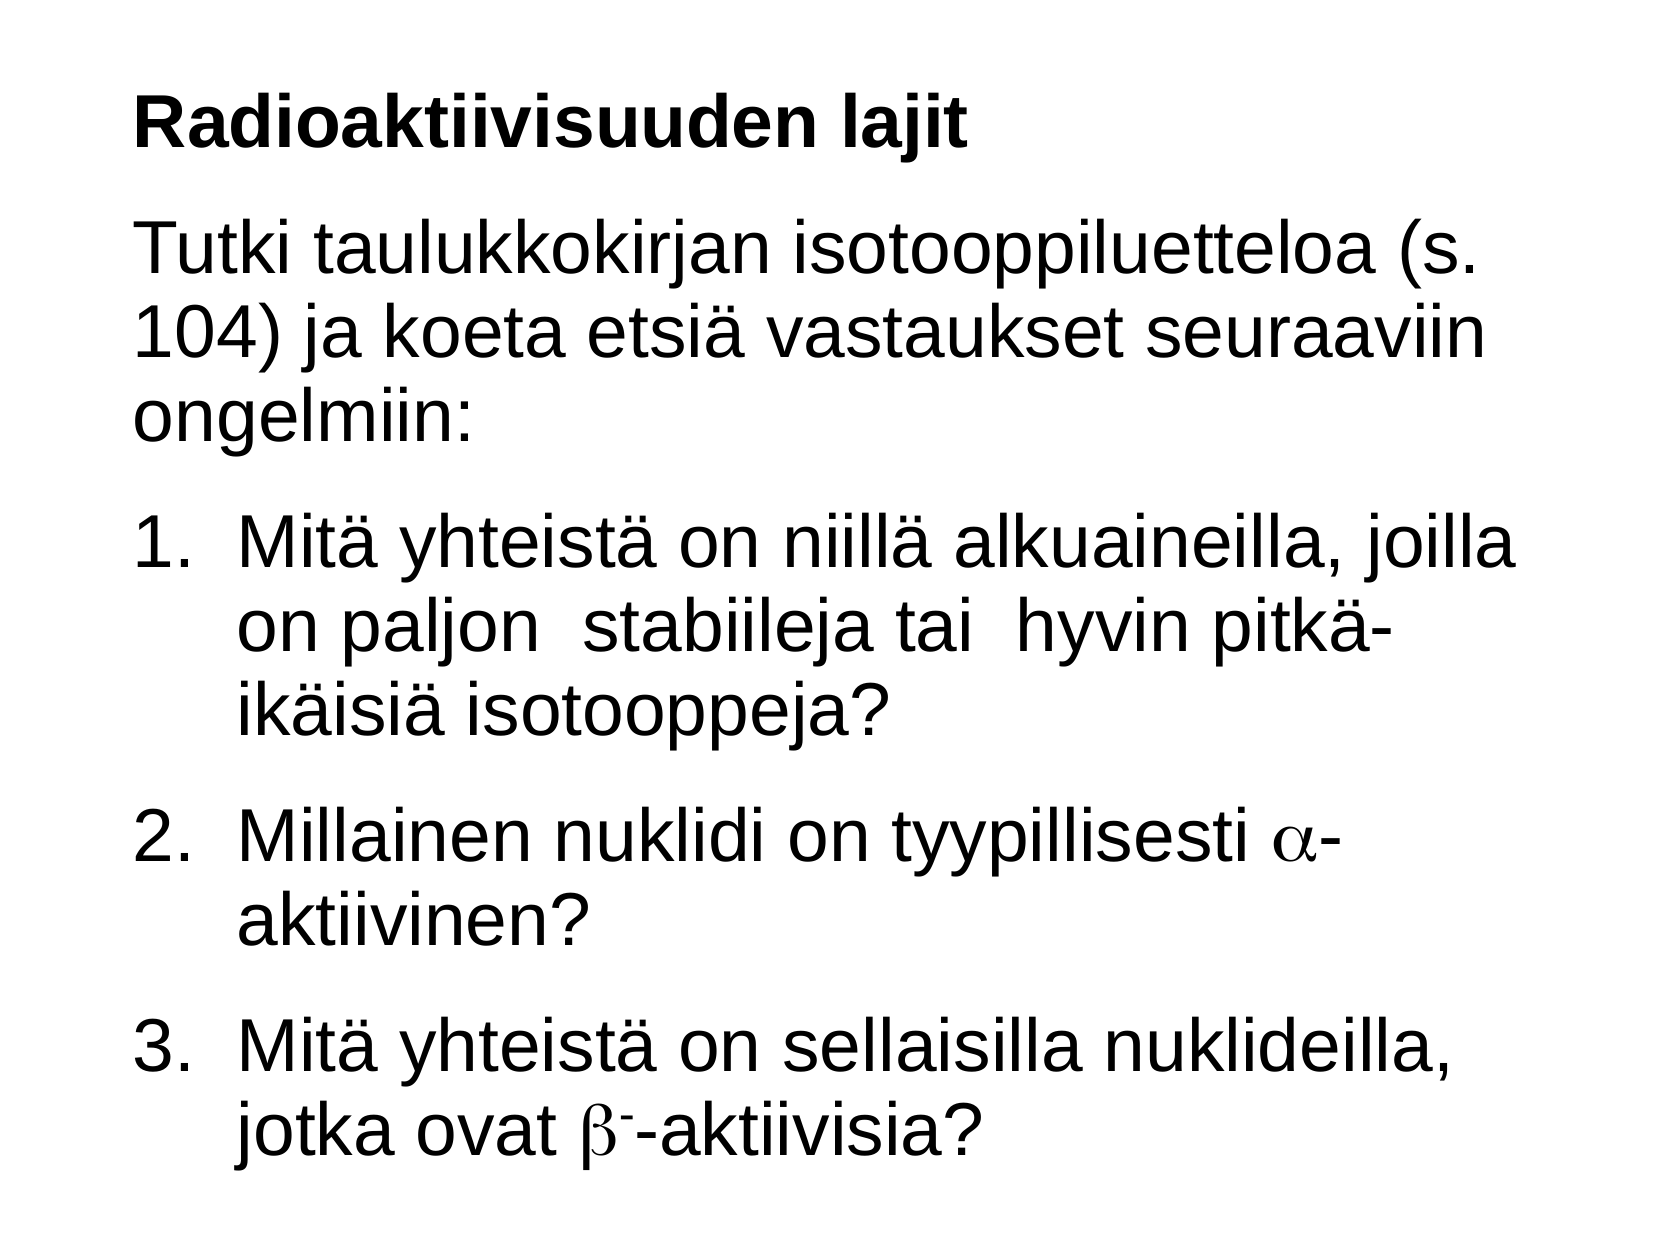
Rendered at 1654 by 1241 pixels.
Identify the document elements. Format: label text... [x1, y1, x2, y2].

text_box Radioaktiivisuuden lajit Tutki taulukkokirjan isotooppiluetteloa (s. 104) ja koeta etsiä vastaukset seuraaviin ongelmiin: 1. Mitä yhteistä on niillä alkuaineilla, joilla on paljon stabiileja tai hyvin pitkä- ikäisiä isotooppeja? 2. Millainen nuklidi on tyypillisesti a- aktiivinen? 3. Mitä yhteistä on sellaisilla nuklideilla, jotka ovat b--aktiivisia? [118, 71, 1536, 1241]
